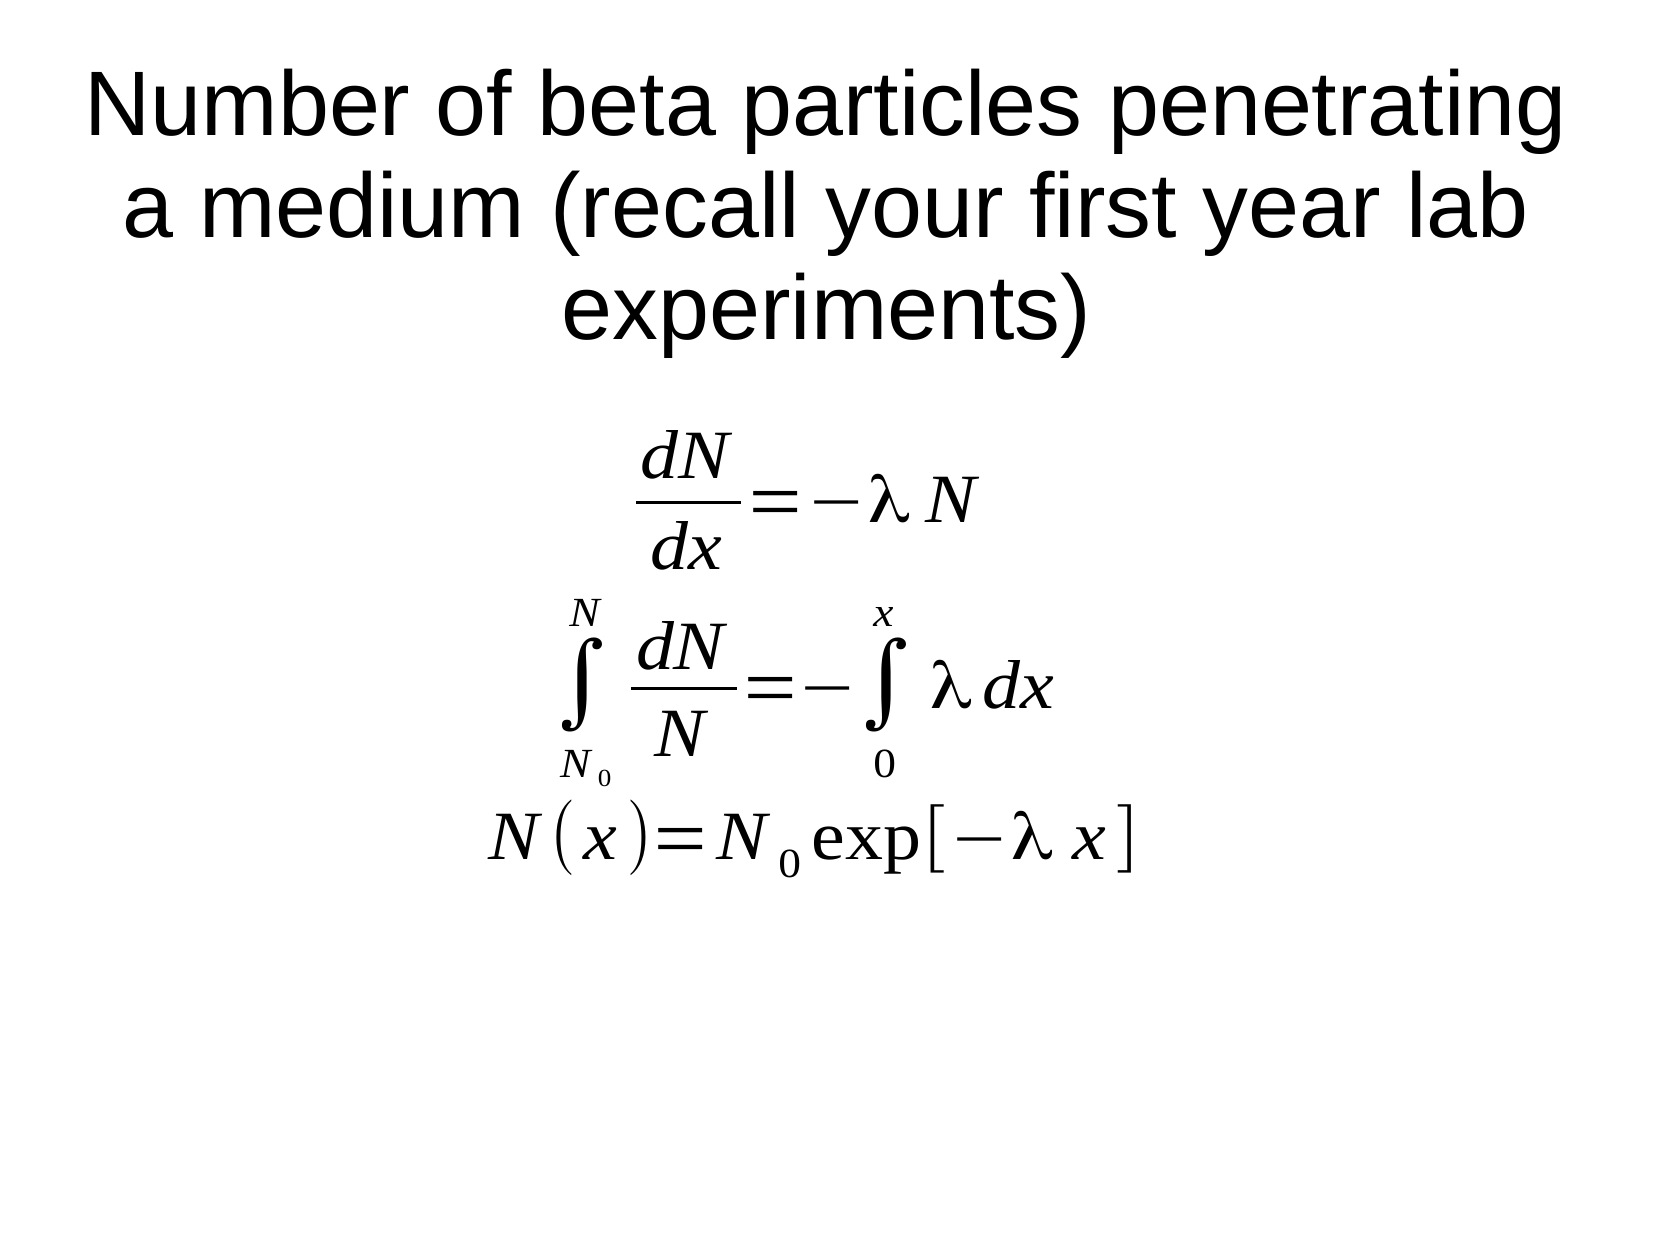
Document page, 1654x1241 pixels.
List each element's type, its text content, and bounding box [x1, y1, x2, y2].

chart [465, 418, 1154, 886]
title Number of beta particles penetrating a medium (recall your first year lab experiments) [82, 51, 1571, 361]
